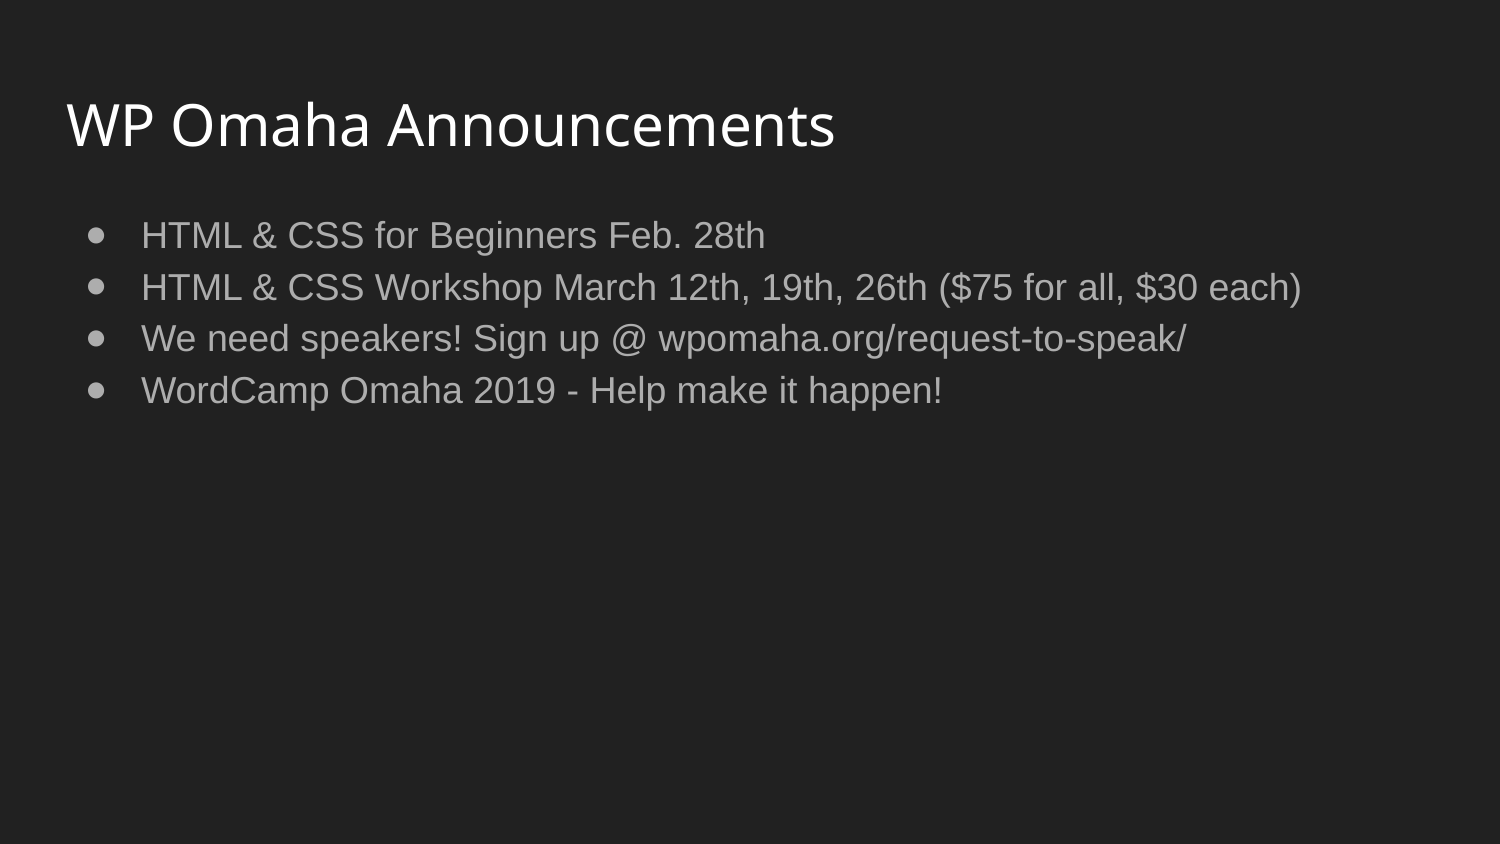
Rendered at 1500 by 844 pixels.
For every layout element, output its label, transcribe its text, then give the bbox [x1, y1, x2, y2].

list HTML & CSS for Beginners Feb. 28th HTML & CSS Workshop March 12th, 19th, 26th ($75 for all, $30 each) We need speakers! Sign up @ wpomaha.org/request-to-speak/ WordCamp Omaha 2019 - Help make it happen! [51, 189, 1449, 750]
title WP Omaha Announcements [51, 72, 1449, 167]
